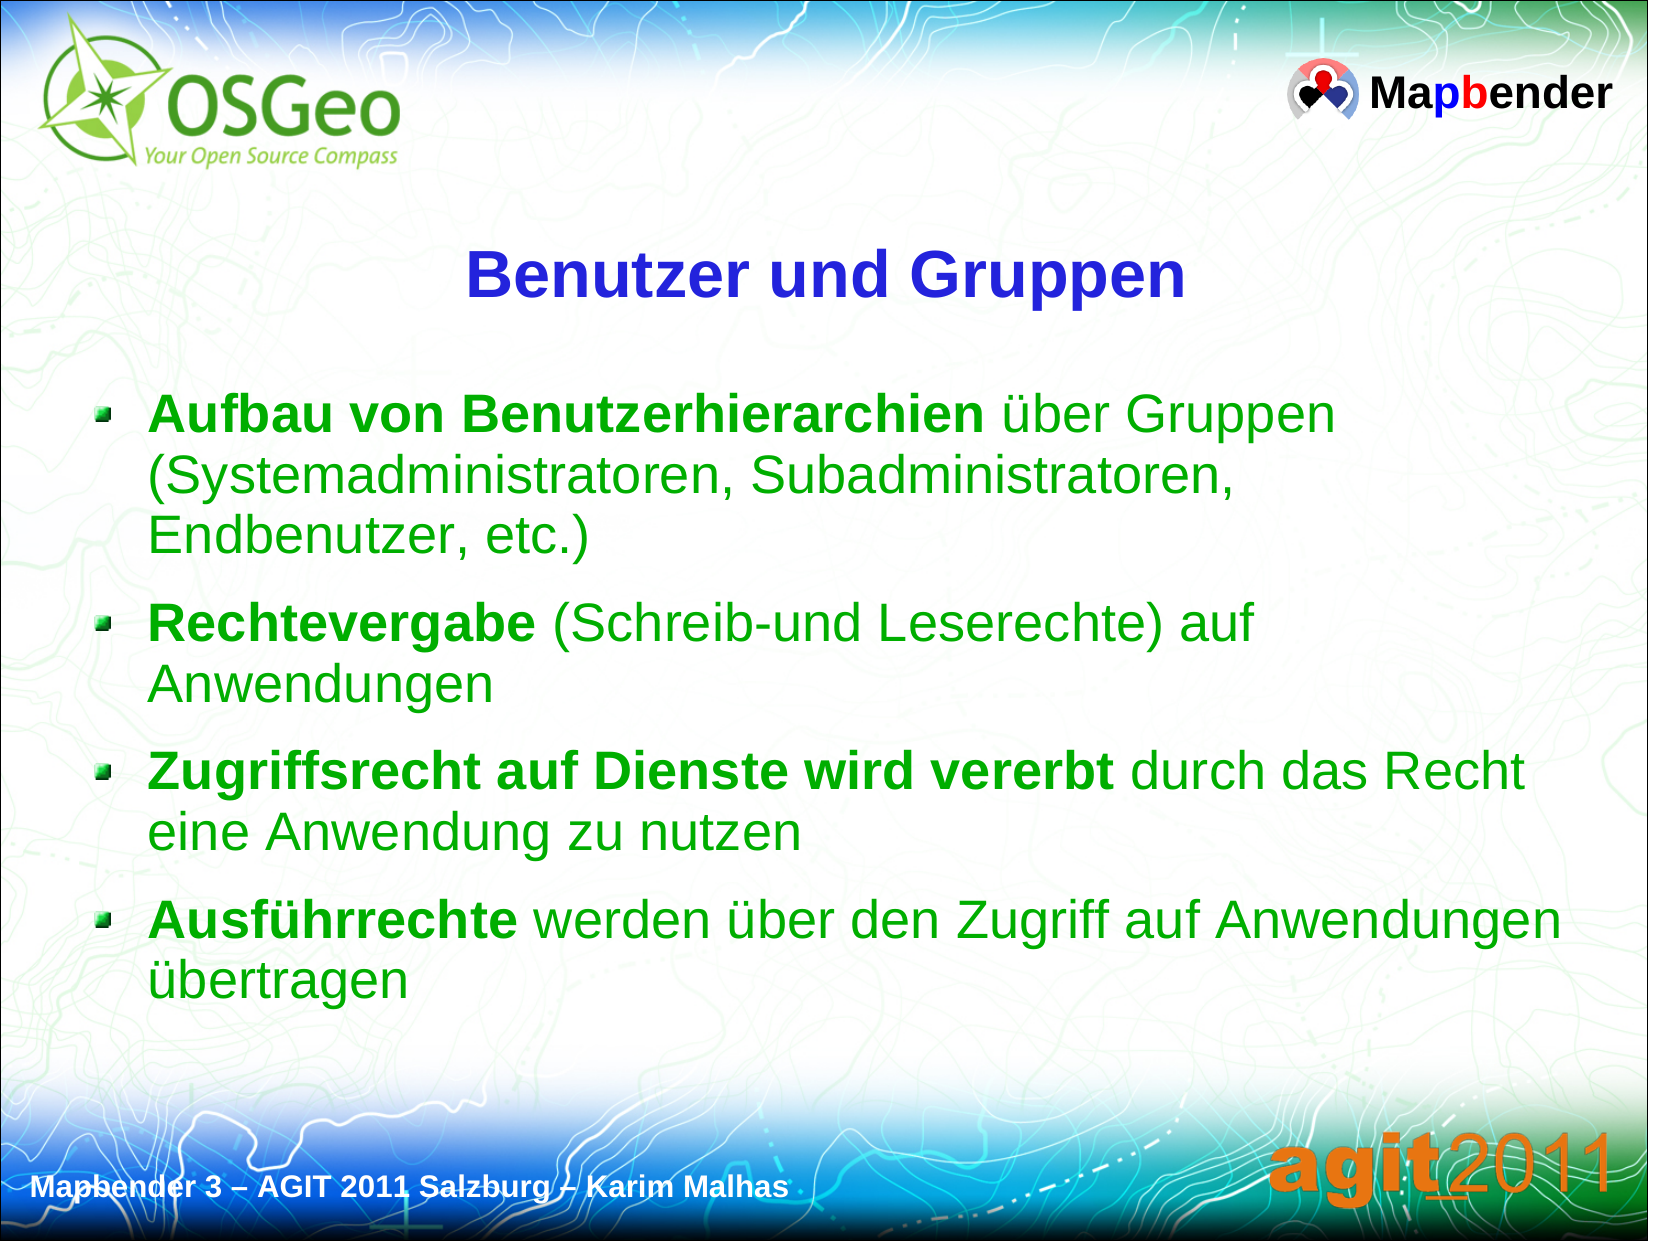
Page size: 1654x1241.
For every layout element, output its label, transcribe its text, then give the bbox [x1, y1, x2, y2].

list Aufbau von Benutzerhierarchien über Gruppen (Systemadministratoren, Subadministratoren, Endbenutzer, etc.) Rechtevergabe (Schreib-und Leserechte) auf Anwendungen Zugriffsrecht auf Dienste wird vererbt durch das Recht eine Anwendung zu nutzen Ausführrechte werden über den Zugriff auf Anwendungen übertragen [76, 383, 1565, 1188]
picture [1, 1, 1647, 1240]
title Benutzer und Gruppen [82, 208, 1571, 342]
